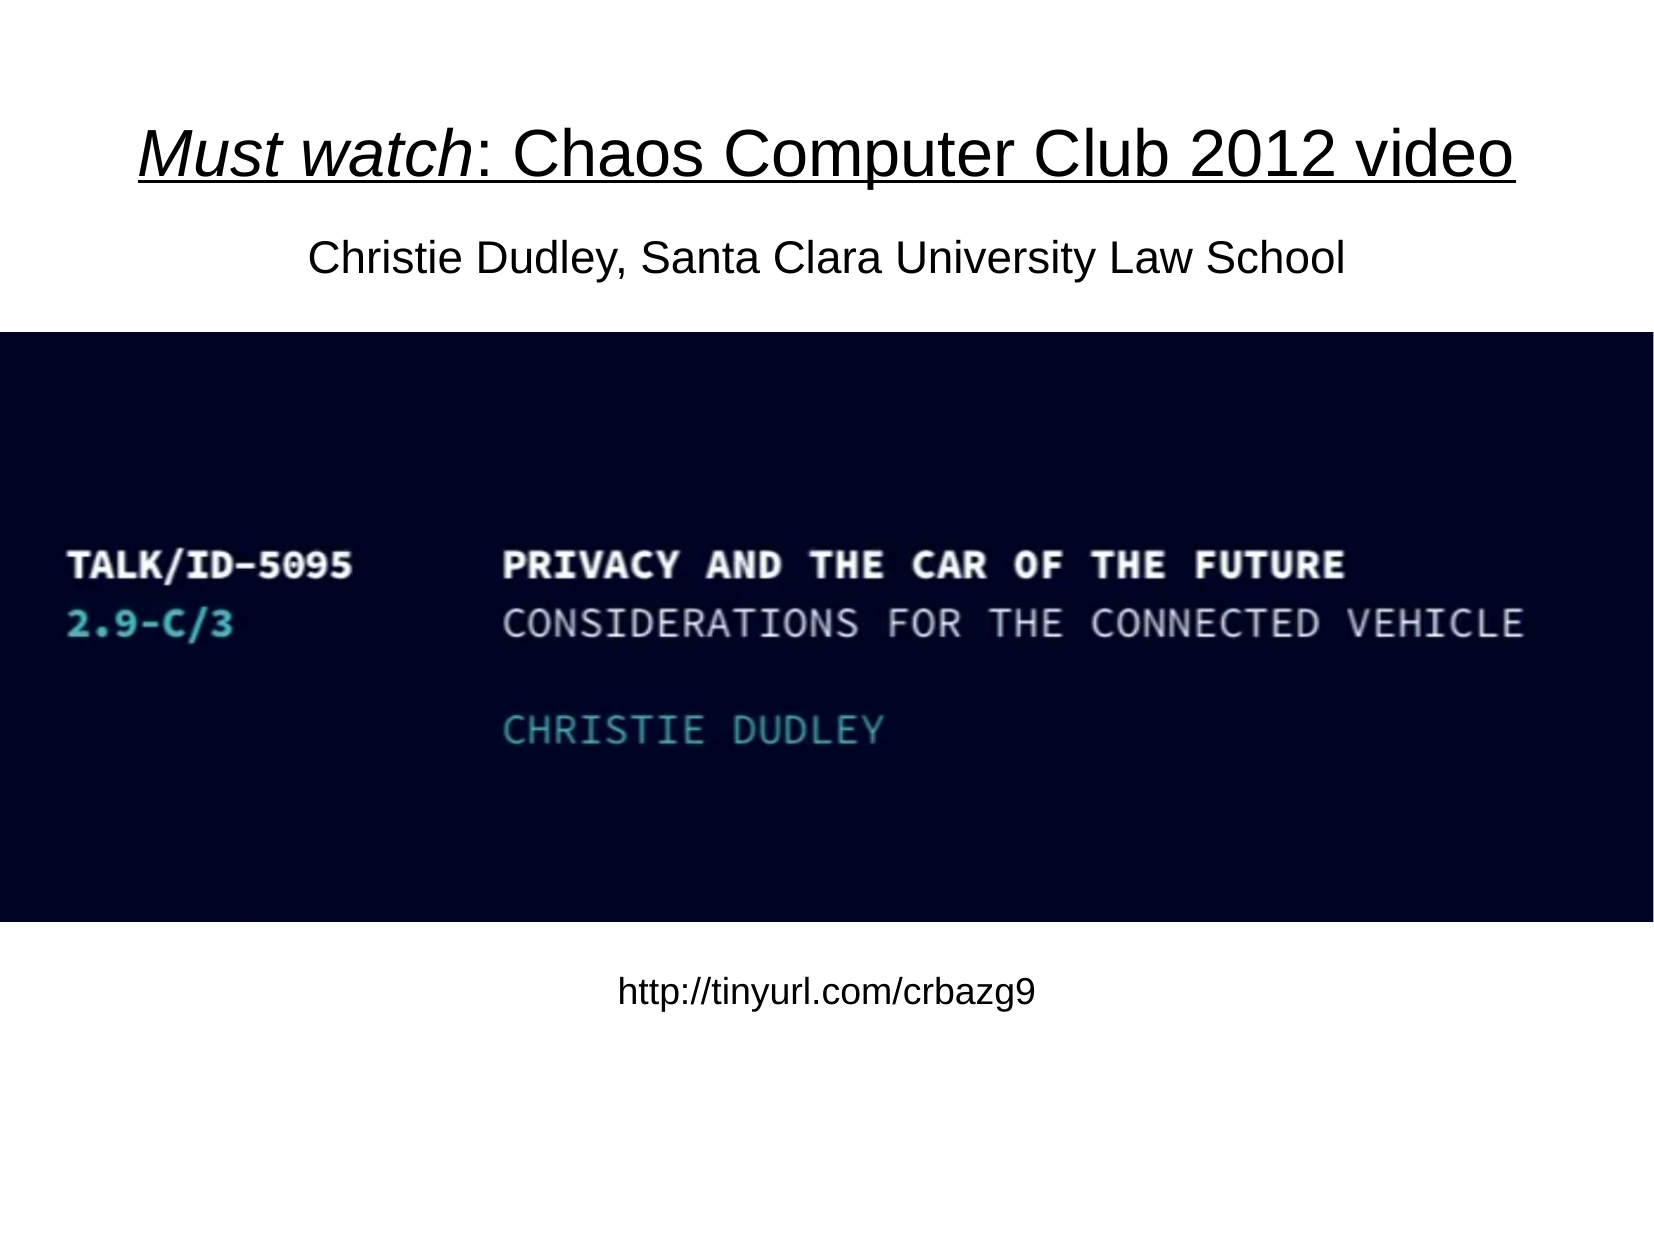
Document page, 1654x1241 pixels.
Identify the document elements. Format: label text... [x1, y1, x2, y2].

text_box http://tinyurl.com/crbazg9 [603, 963, 1051, 1021]
title Must watch: Chaos Computer Club 2012 video [82, 49, 1571, 257]
text_box Christie Dudley, Santa Clara University Law School [293, 225, 1361, 292]
picture [0, 332, 1654, 922]
